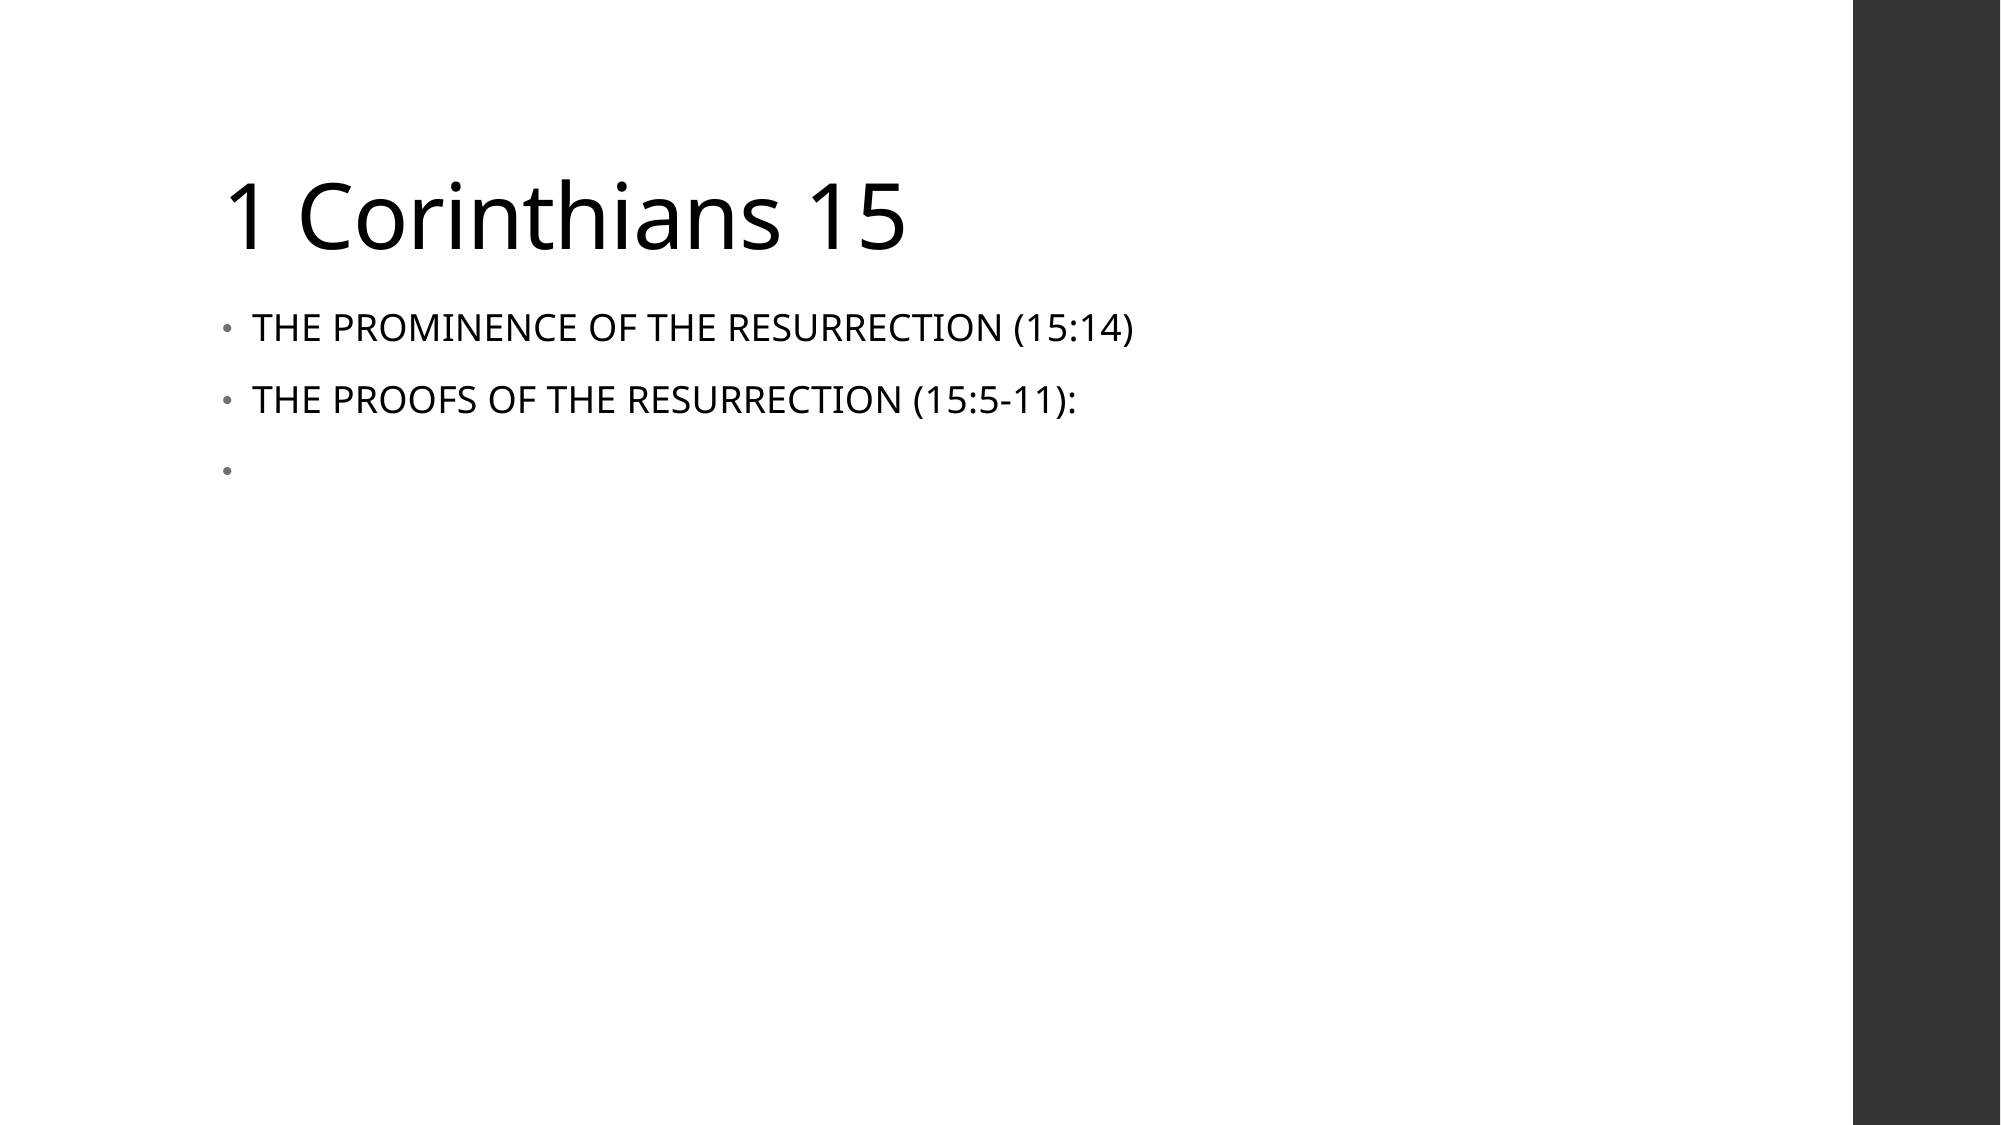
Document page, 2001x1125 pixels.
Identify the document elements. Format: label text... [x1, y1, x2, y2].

title 1 Corinthians 15 [206, 60, 1797, 278]
list THE PROMINENCE OF THE RESURRECTION (15:14) THE PROOFS OF THE RESURRECTION (15:5-11): [206, 299, 1617, 1014]
